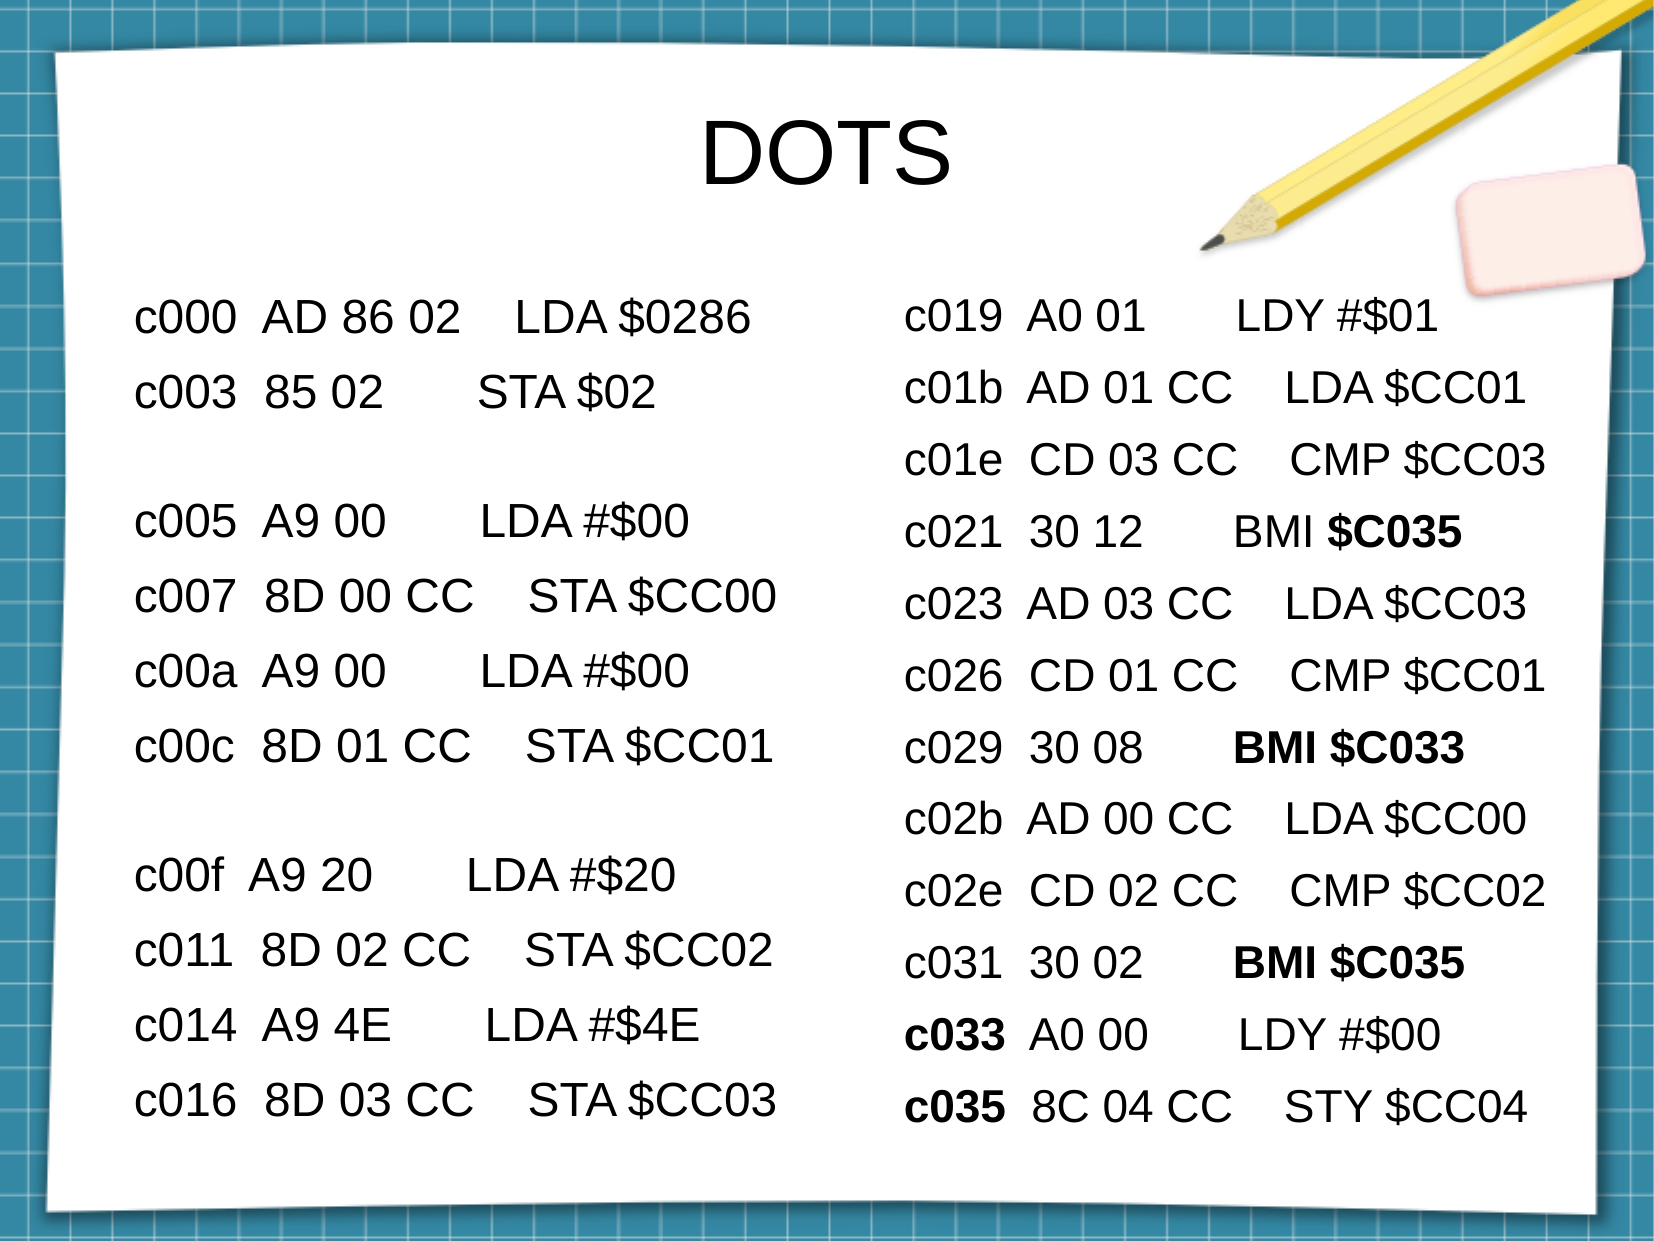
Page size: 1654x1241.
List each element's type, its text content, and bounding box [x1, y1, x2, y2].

list c019 A0 01 LDY #$01 c01b AD 01 CC LDA $CC01 c01e CD 03 CC CMP $CC03 c021 30 12 BMI $C035 c023 AD 03 CC LDA $CC03 c026 CD 01 CC CMP $CC01 c029 30 08 BMI $C033 c02b AD 00 CC LDA $CC00 c02e CD 02 CC CMP $CC02 c031 30 02 BMI $C035 c033 A0 00 LDY #$00 c035 8C 04 CC STY $CC04 [855, 290, 1553, 1171]
title DOTS [82, 49, 1571, 257]
list c000 AD 86 02 LDA $0286 c003 85 02 STA $02 c005 A9 00 LDA #$00 c007 8D 00 CC STA $CC00 c00a A9 00 LDA #$00 c00c 8D 01 CC STA $CC01 c00f A9 20 LDA #$20 c011 8D 02 CC STA $CC02 c014 A9 4E LDA #$4E c016 8D 03 CC STA $CC03 [82, 290, 781, 1171]
picture [0, 0, 1654, 1241]
